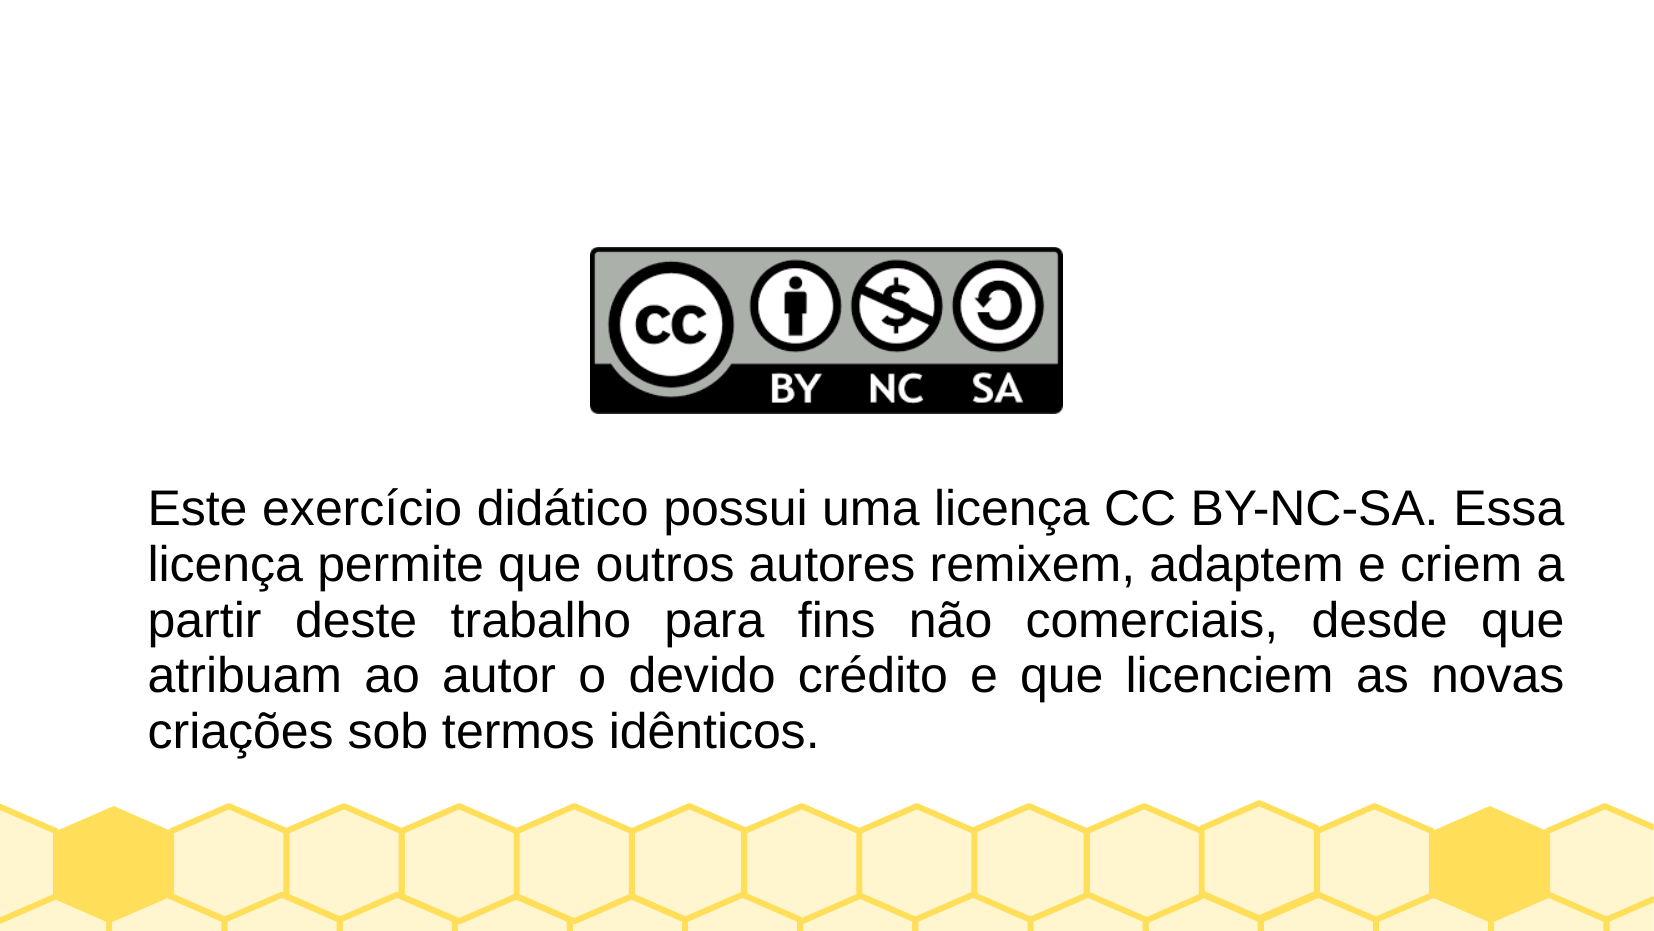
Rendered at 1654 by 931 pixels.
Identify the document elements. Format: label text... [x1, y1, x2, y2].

picture [590, 247, 1063, 414]
list Este exercício didático possui uma licença CC BY-NC-SA. Essa licença permite que outros autores remixem, adaptem e criem a partir deste trabalho para fins não comerciais, desde que atribuam ao autor o devido crédito e que licenciem as novas criações sob termos idênticos. [76, 324, 1565, 865]
